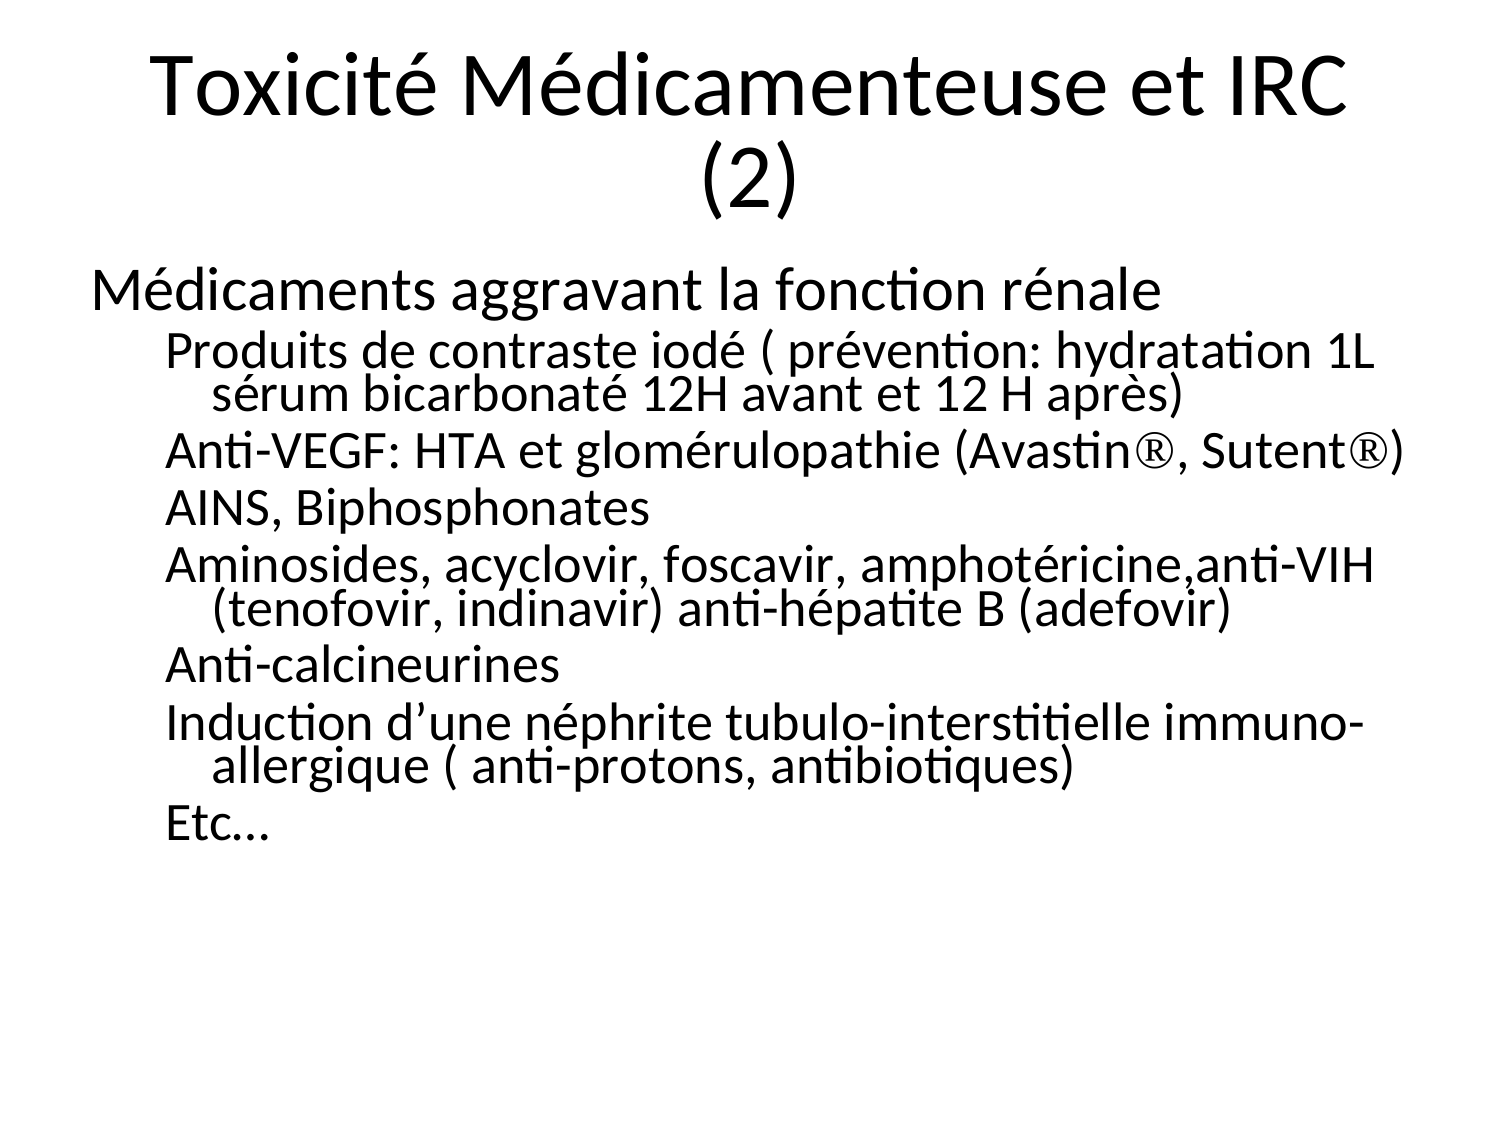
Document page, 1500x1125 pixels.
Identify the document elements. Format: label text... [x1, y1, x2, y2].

list Médicaments aggravant la fonction rénale Produits de contraste iodé ( prévention: hydratation 1L sérum bicarbonaté 12H avant et 12 H après) Anti-VEGF: HTA et glomérulopathie (Avastin, Sutent) AINS, Biphosphonates Aminosides, acyclovir, foscavir, amphotéricine,anti-VIH (tenofovir, indinavir) anti-hépatite B (adefovir) Anti-calcineurines Induction d’une néphrite tubulo-interstitielle immuno-allergique ( anti-protons, antibiotiques) Etc… [75, 262, 1426, 1070]
title Toxicité Médicamenteuse et IRC (2) [75, 21, 1426, 257]
